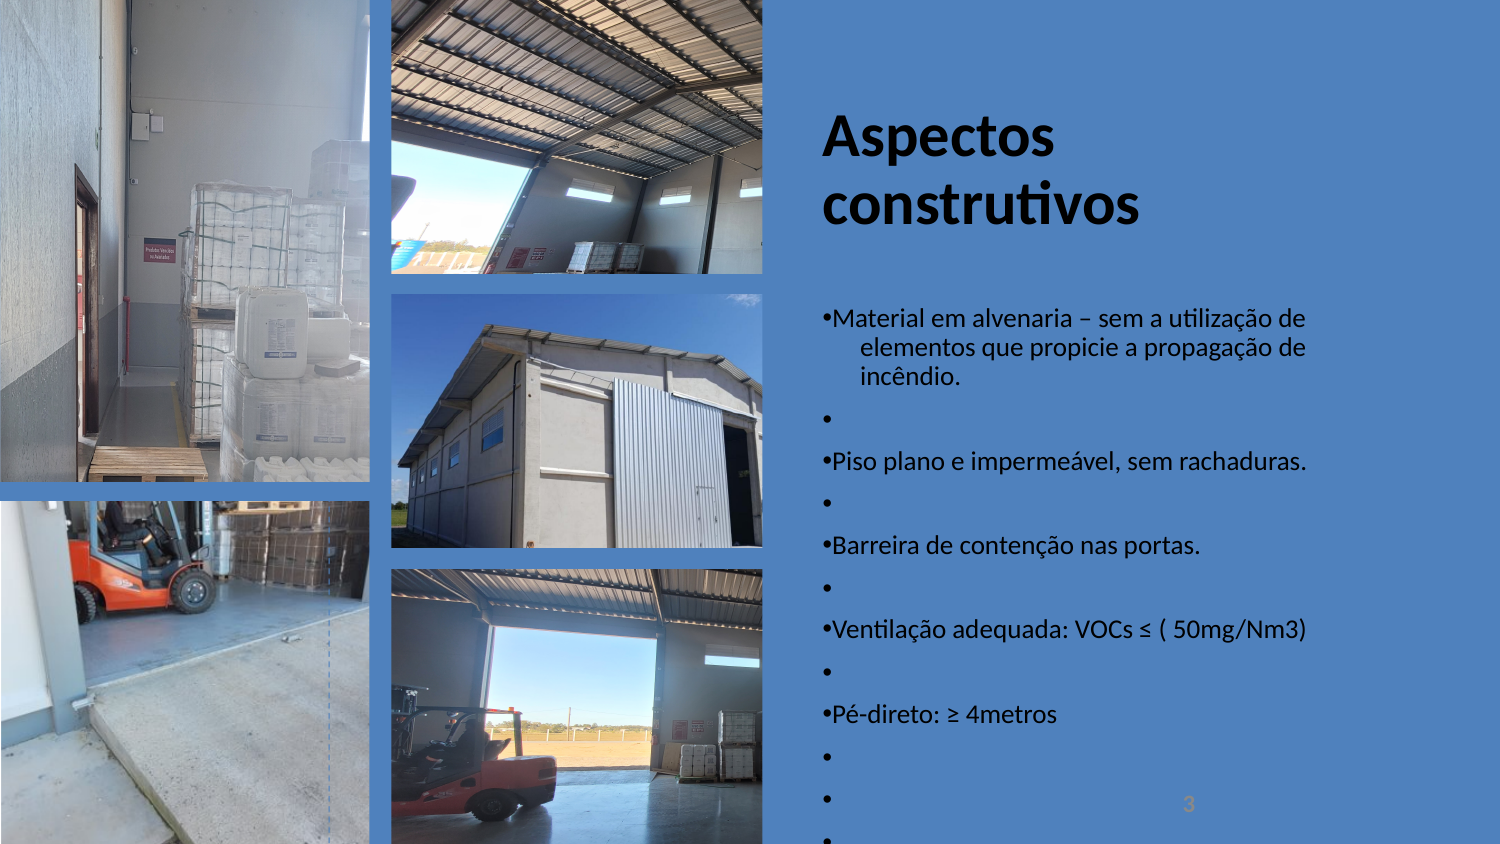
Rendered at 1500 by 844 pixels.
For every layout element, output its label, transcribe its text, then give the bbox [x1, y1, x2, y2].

text_box Material em alvenaria – sem a utilização de elementos que propicie a propagação de incêndio. Piso plano e impermeável, sem rachaduras. Barreira de contenção nas portas. Ventilação adequada: VOCs ≤ ( 50mg/Nm3) Pé-direto: ≥ 4metros [807, 296, 1397, 754]
picture [391, 294, 763, 548]
picture [0, 501, 370, 844]
picture [391, 0, 763, 274]
picture [0, 0, 370, 482]
slide_number 3 [1167, 782, 1397, 827]
text_box Aspectos construtivos [807, 68, 1397, 273]
picture [391, 569, 763, 844]
text_box [0, 0, 1500, 844]
